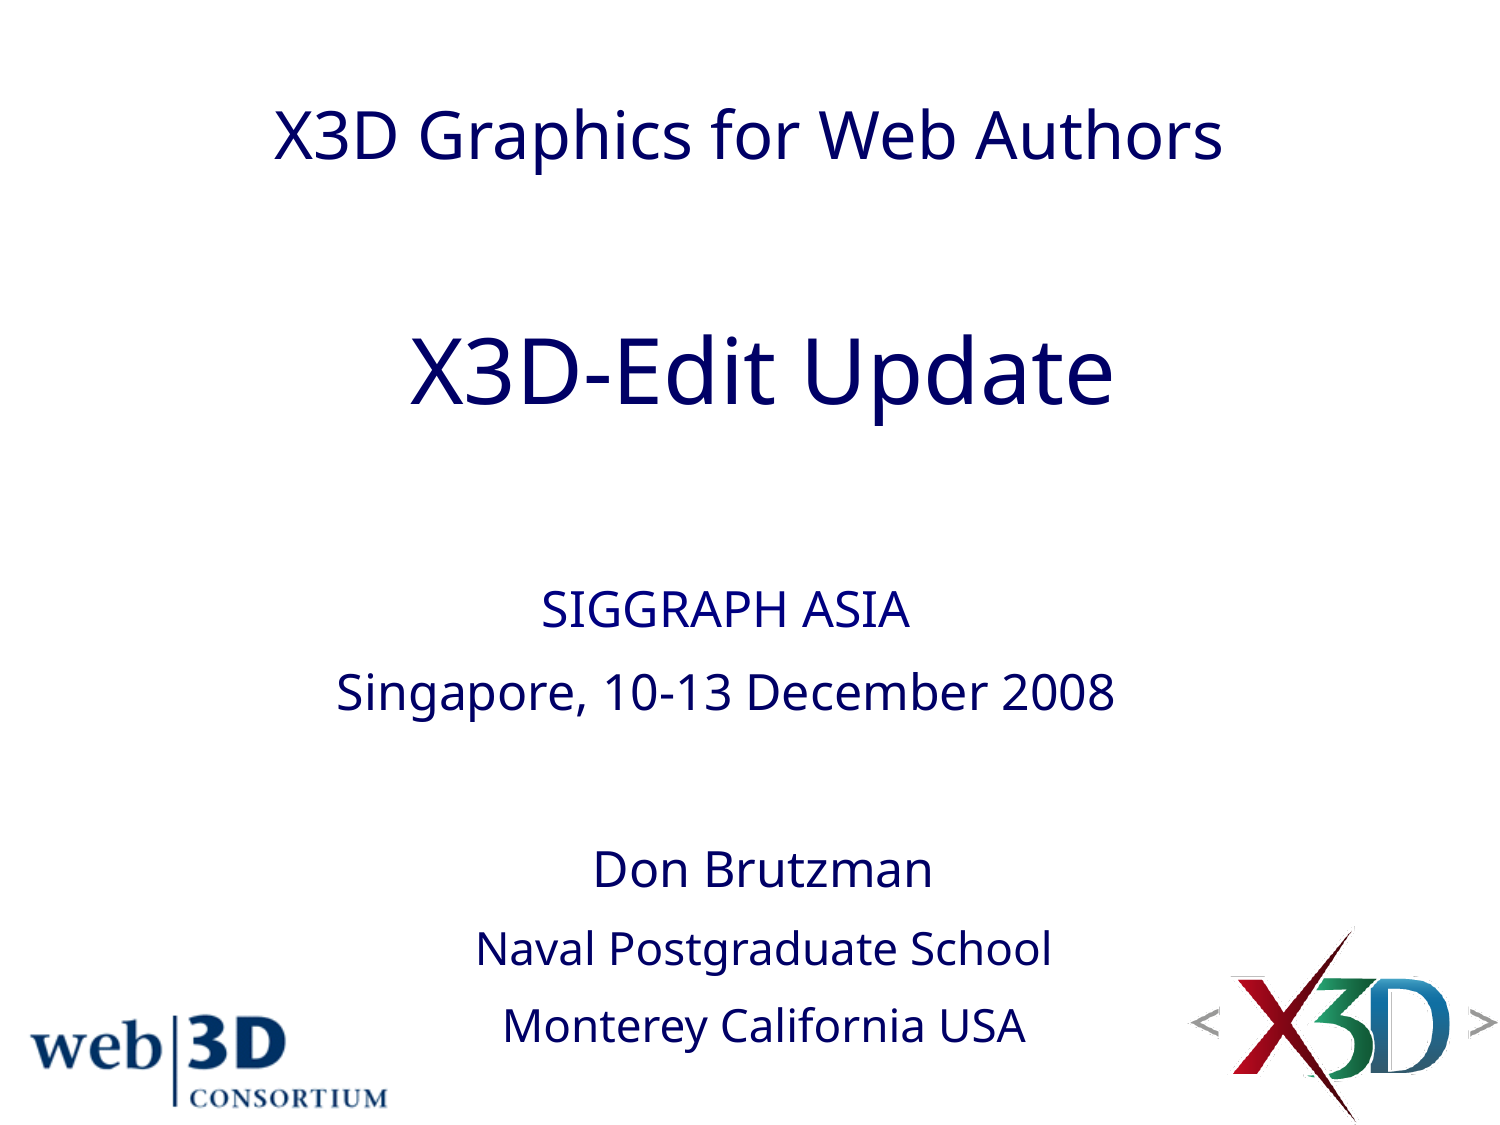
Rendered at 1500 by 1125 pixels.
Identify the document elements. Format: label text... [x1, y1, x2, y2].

picture [12, 998, 413, 1118]
picture [1187, 926, 1500, 1125]
title X3D Graphics for Web Authors [112, 29, 1388, 233]
subtitle X3D-Edit Update SIGGRAPH ASIA Singapore, 10-13 December 2008 Don Brutzman Naval Postgraduate School Monterey California USA [88, 163, 1364, 1012]
